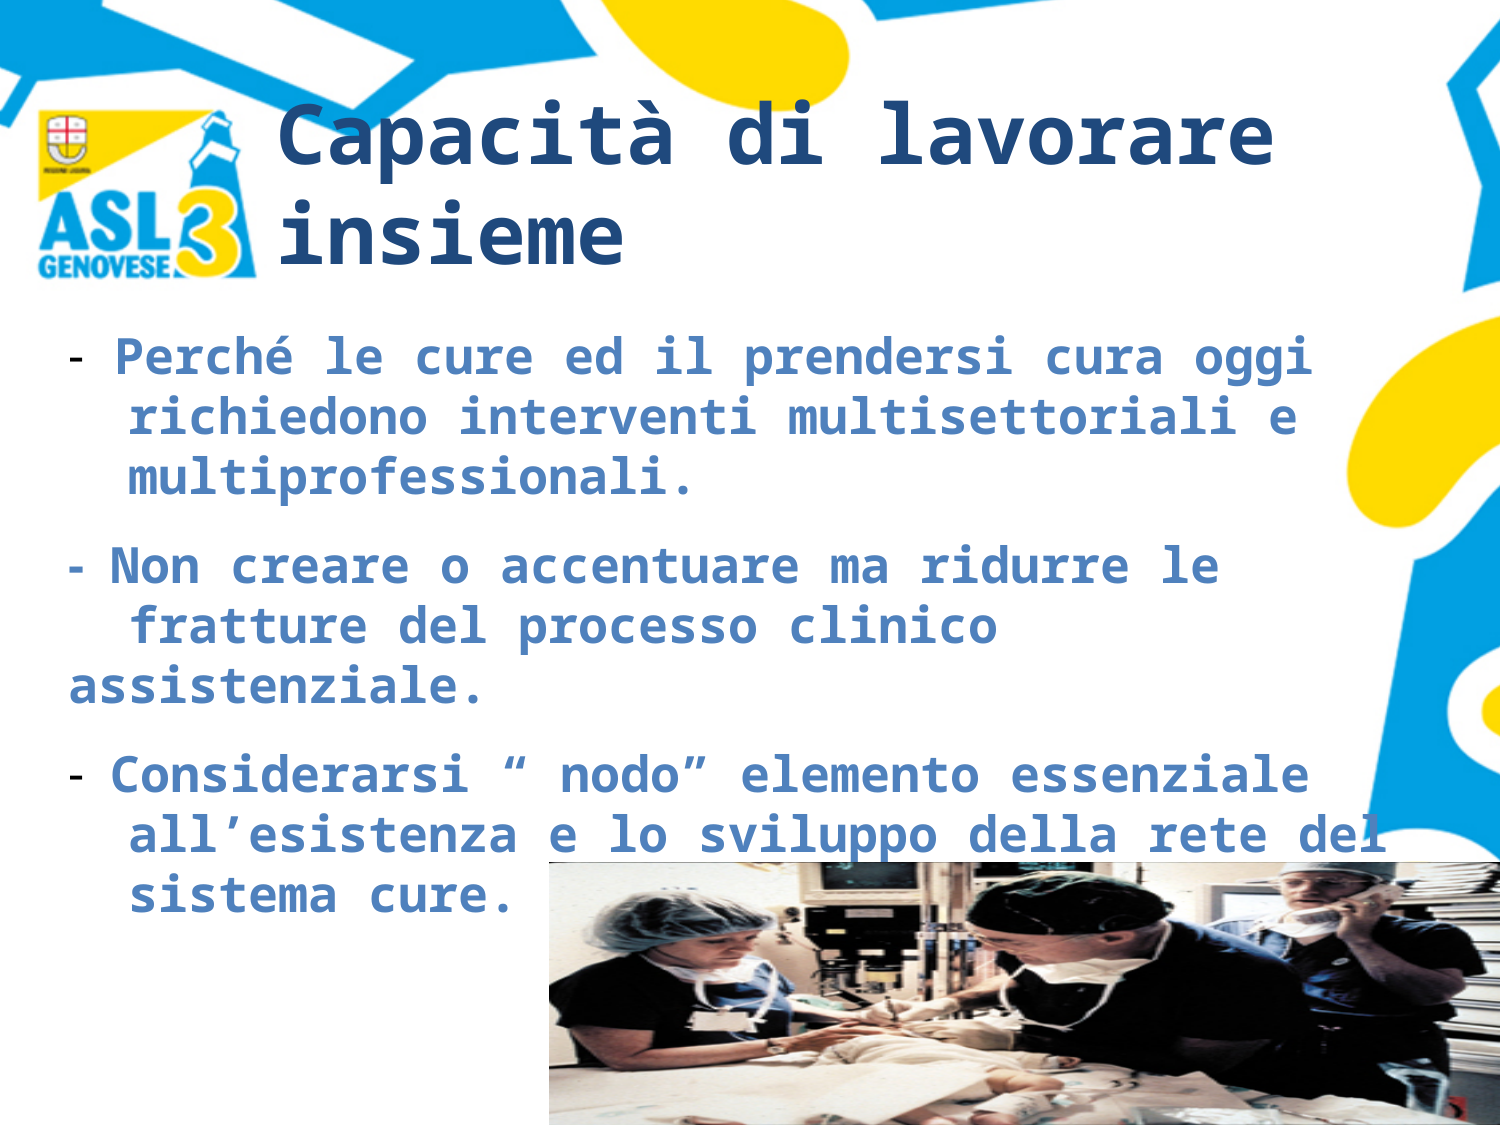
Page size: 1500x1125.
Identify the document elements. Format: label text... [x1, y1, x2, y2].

text_box Perché le cure ed il prendersi cura oggi richiedono interventi multisettoriali e multiprofessionali. - Non creare o accentuare ma ridurre le fratture del processo clinico assistenziale. Considerarsi “ nodo” elemento essenziale all’esistenza e lo sviluppo della rete del sistema cure. [53, 316, 1459, 878]
picture [549, 862, 1500, 1125]
text_box Capacità di lavorare insieme [261, 73, 1500, 190]
